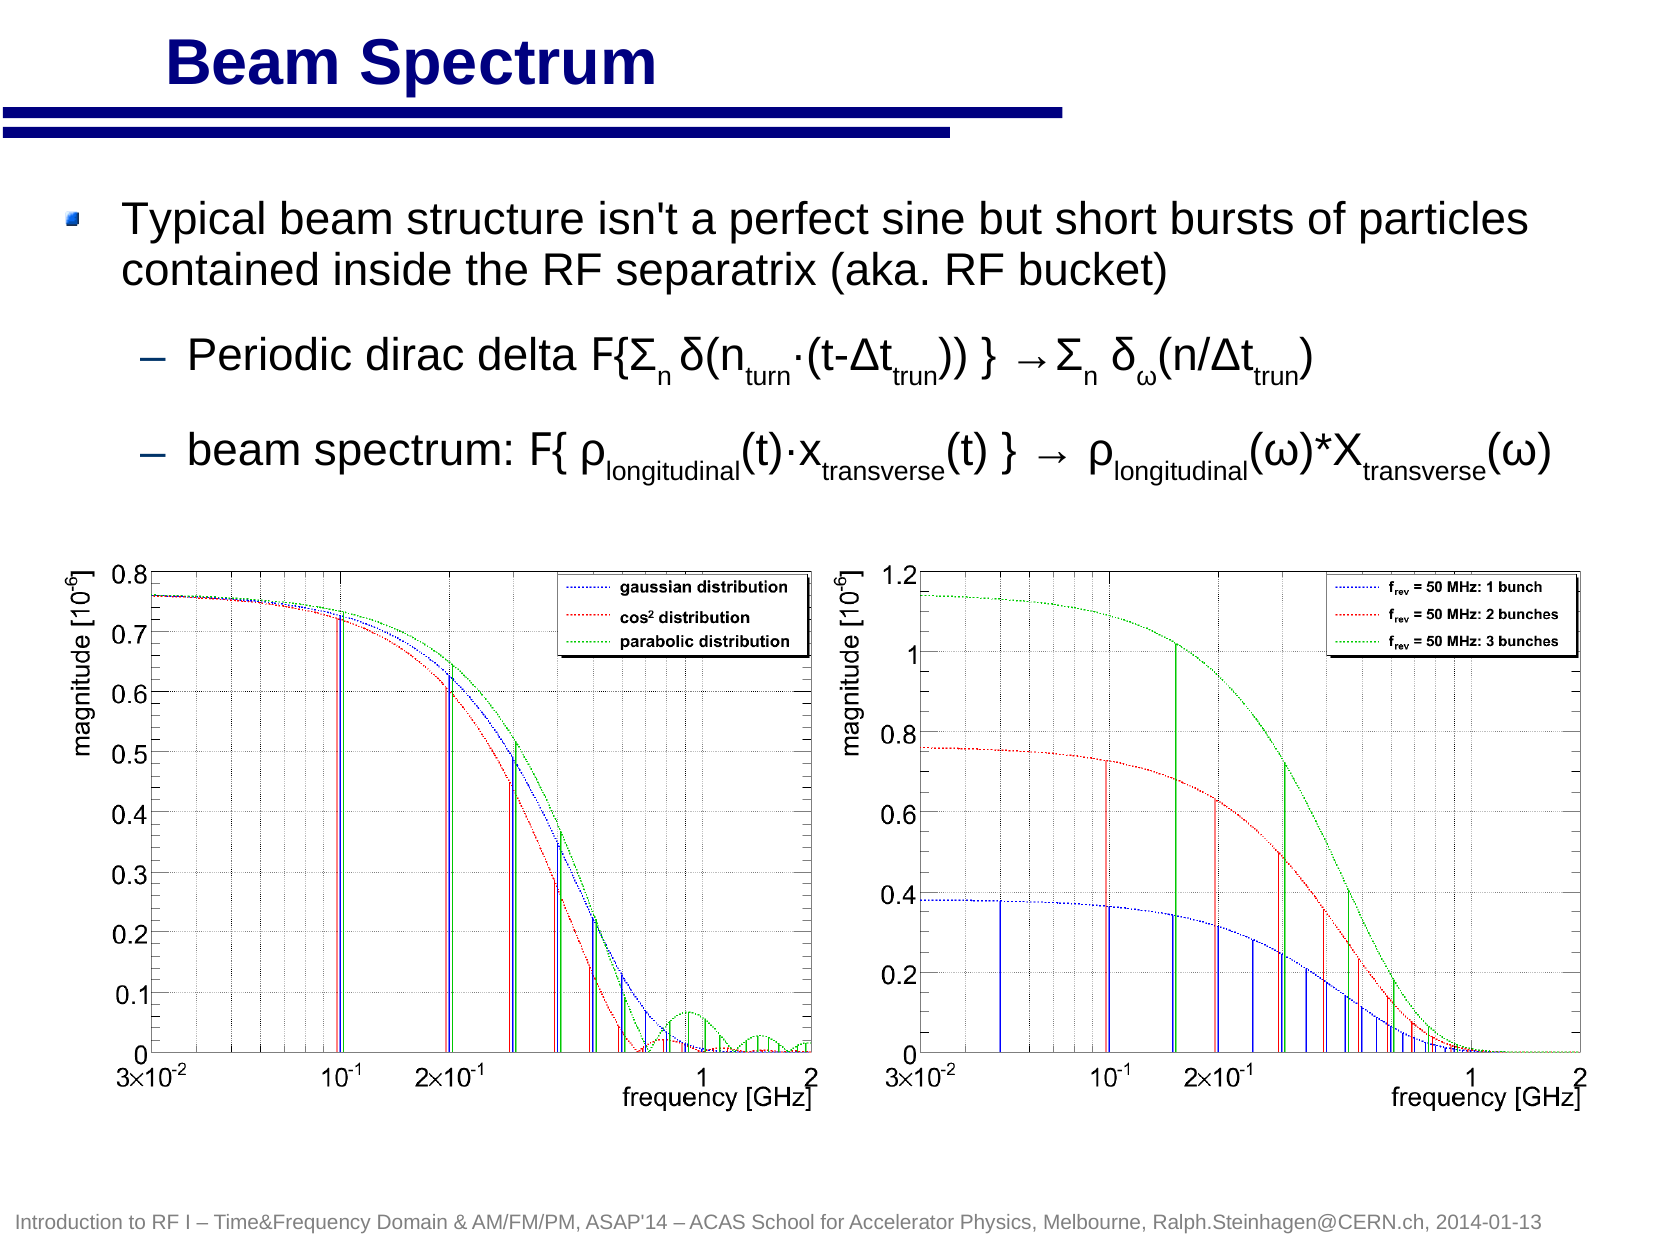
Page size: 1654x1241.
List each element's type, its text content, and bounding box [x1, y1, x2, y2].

list Typical beam structure isn't a perfect sine but short bursts of particles contained inside the RF separatrix (aka. RF bucket) Periodic dirac delta F{Σn δ(nturn·(t-Δttrun)) } →Σn δω(n/Δttrun) beam spectrum: F{ ρlongitudinal(t)·xtransverse(t) } → ρlongitudinal(ω)*Xtransverse(ω) [65, 192, 1628, 1205]
picture [828, 560, 1595, 1119]
picture [59, 560, 826, 1119]
title Beam Spectrum [165, 0, 1323, 124]
